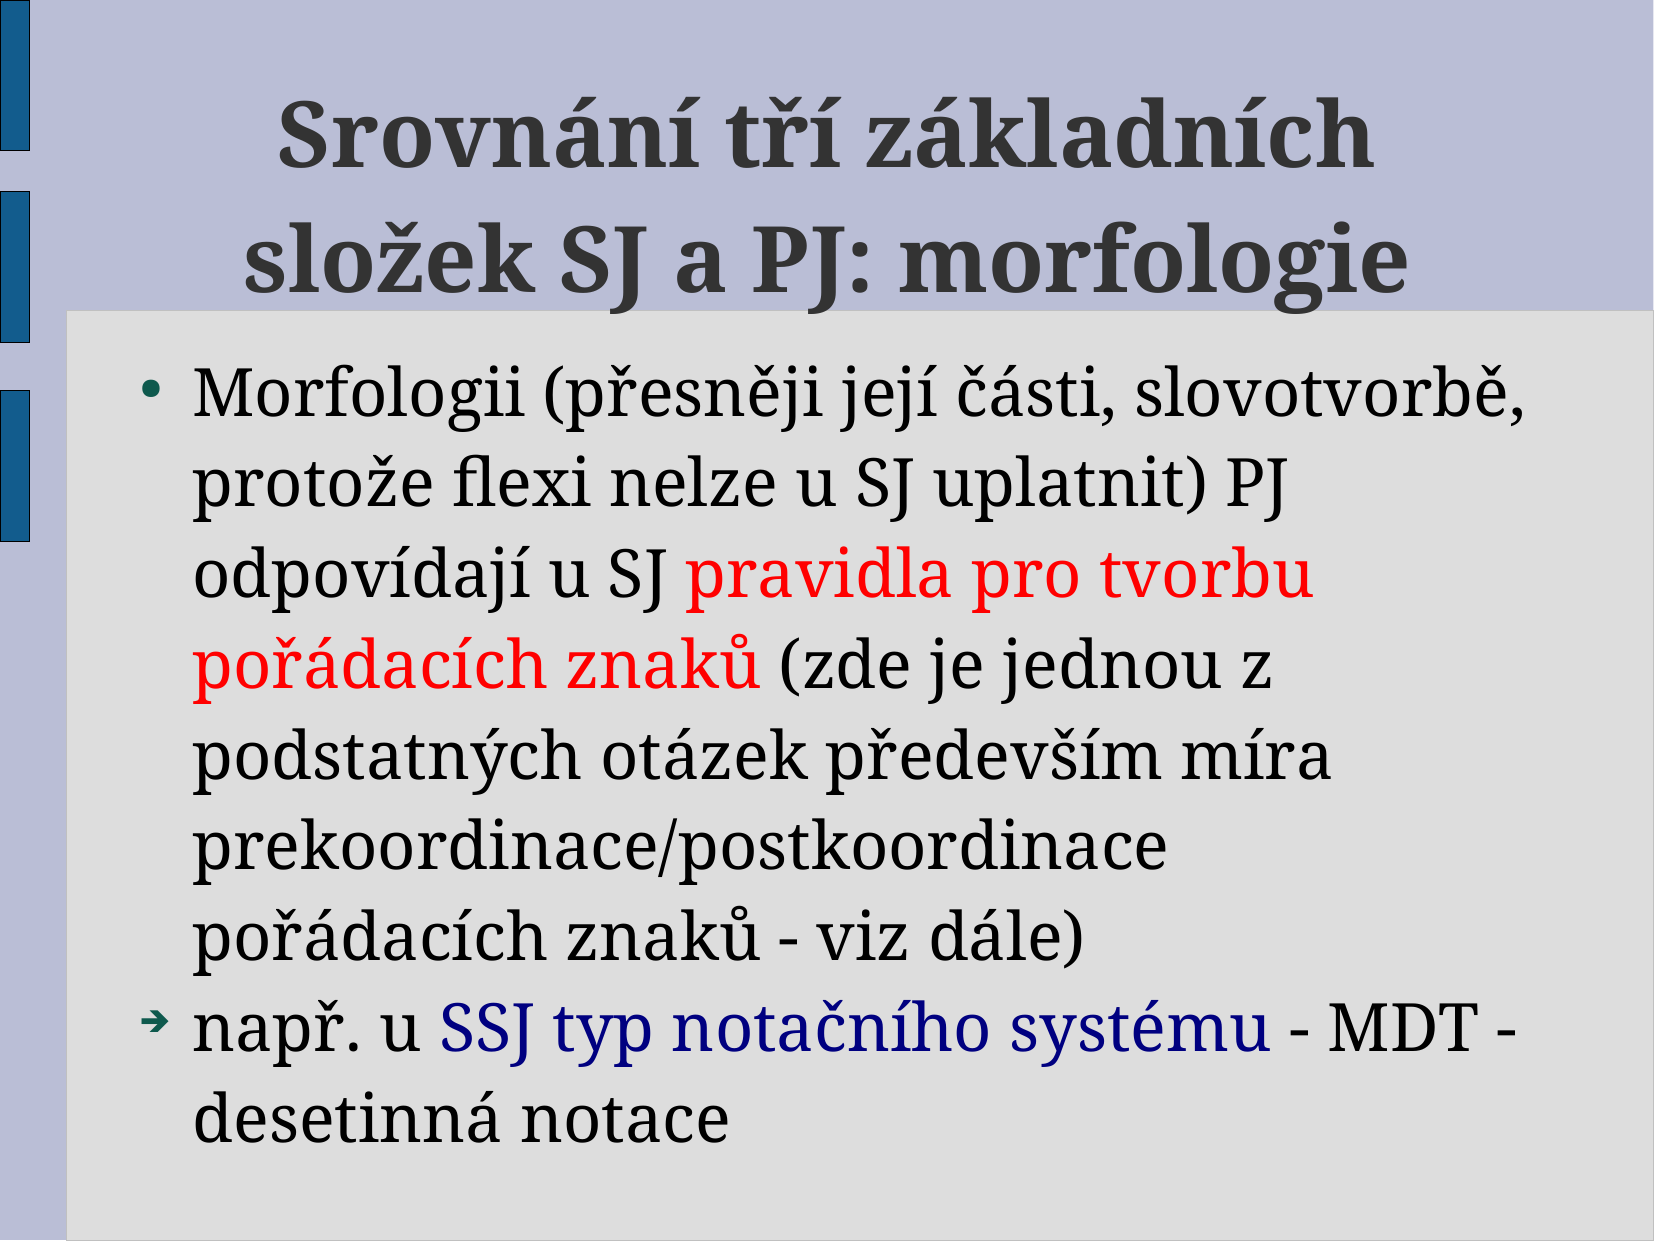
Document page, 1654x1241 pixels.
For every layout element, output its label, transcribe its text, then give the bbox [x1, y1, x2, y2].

list Morfologii (přesněji její části, slovotvorbě, protože flexi nelze u SJ uplatnit) PJ odpovídají u SJ pravidla pro tvorbu pořádacích znaků (zde je jednou z podstatných otázek především míra prekoordinace/postkoordinace pořádacích znaků - viz dále) např. u SSJ typ notačního systému - MDT - desetinná notace [121, 344, 1534, 1112]
title Srovnání tří základních složek SJ a PJ: morfologie [121, 90, 1534, 299]
